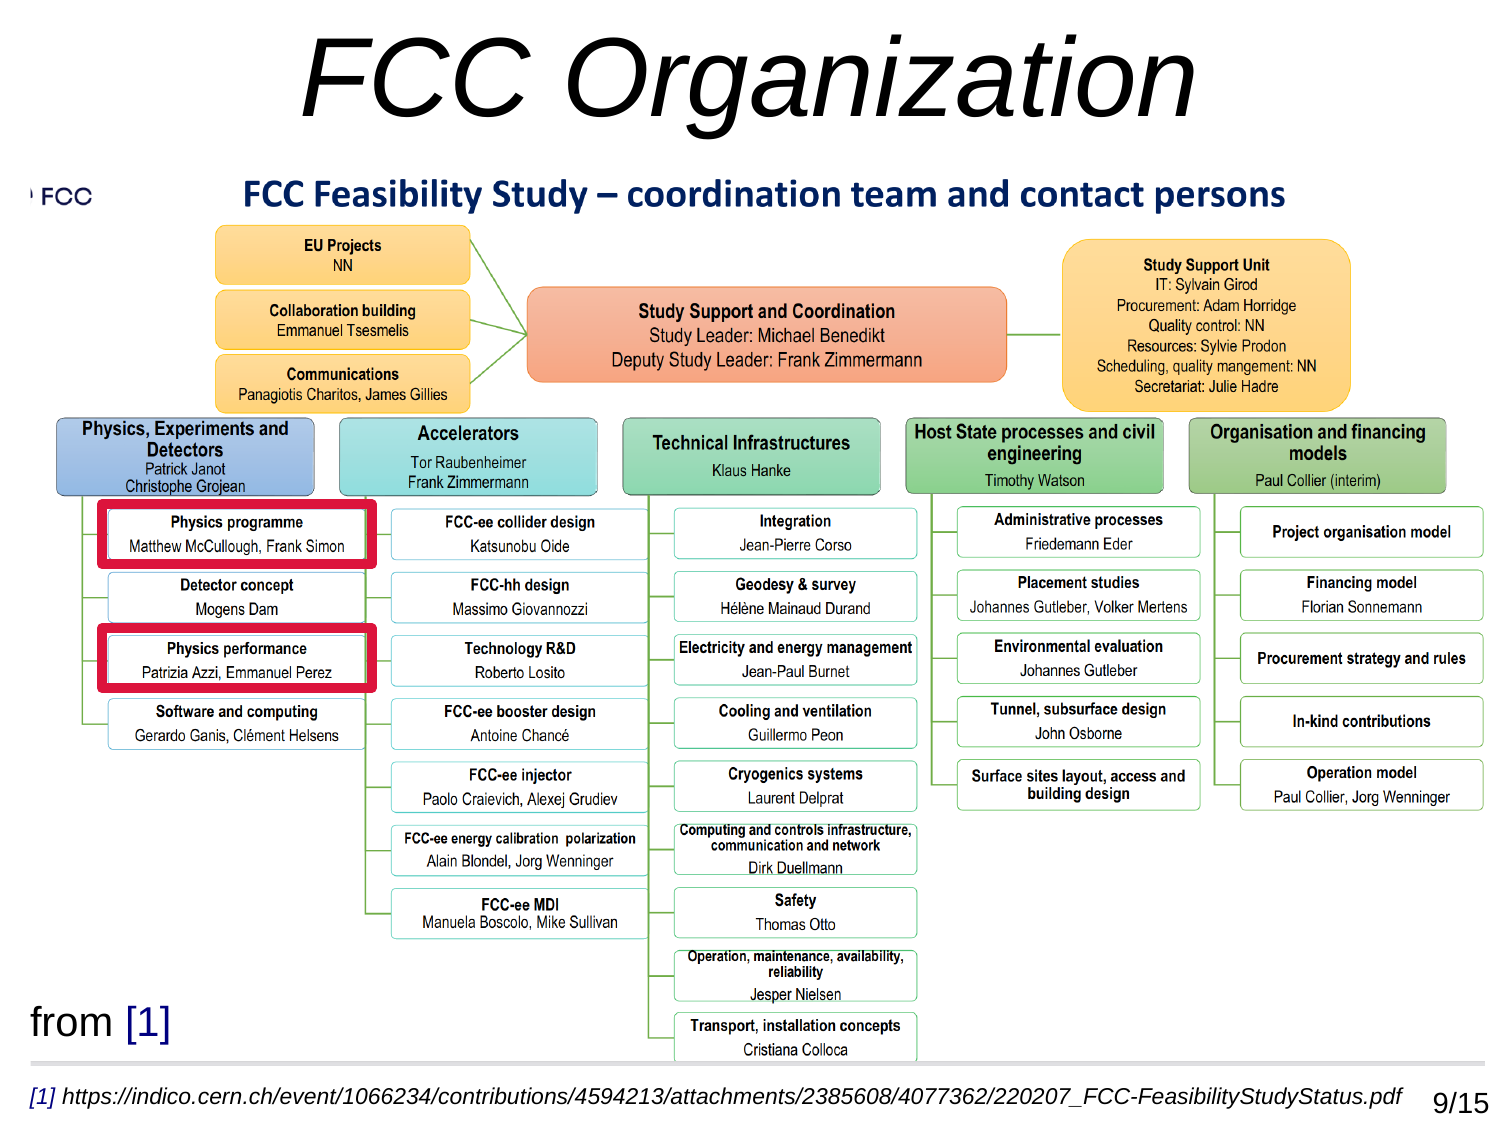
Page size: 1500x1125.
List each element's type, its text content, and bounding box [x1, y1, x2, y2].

text_box [1] https://indico.cern.ch/event/1066234/contributions/4594213/attachments/2385608/4077362/220207_FCC-FeasibilityStudyStatus.pdf [8, 1076, 1447, 1122]
title FCC Organization [0, 6, 1500, 165]
picture [30, 164, 1485, 1081]
list from [1] [30, 994, 196, 1066]
